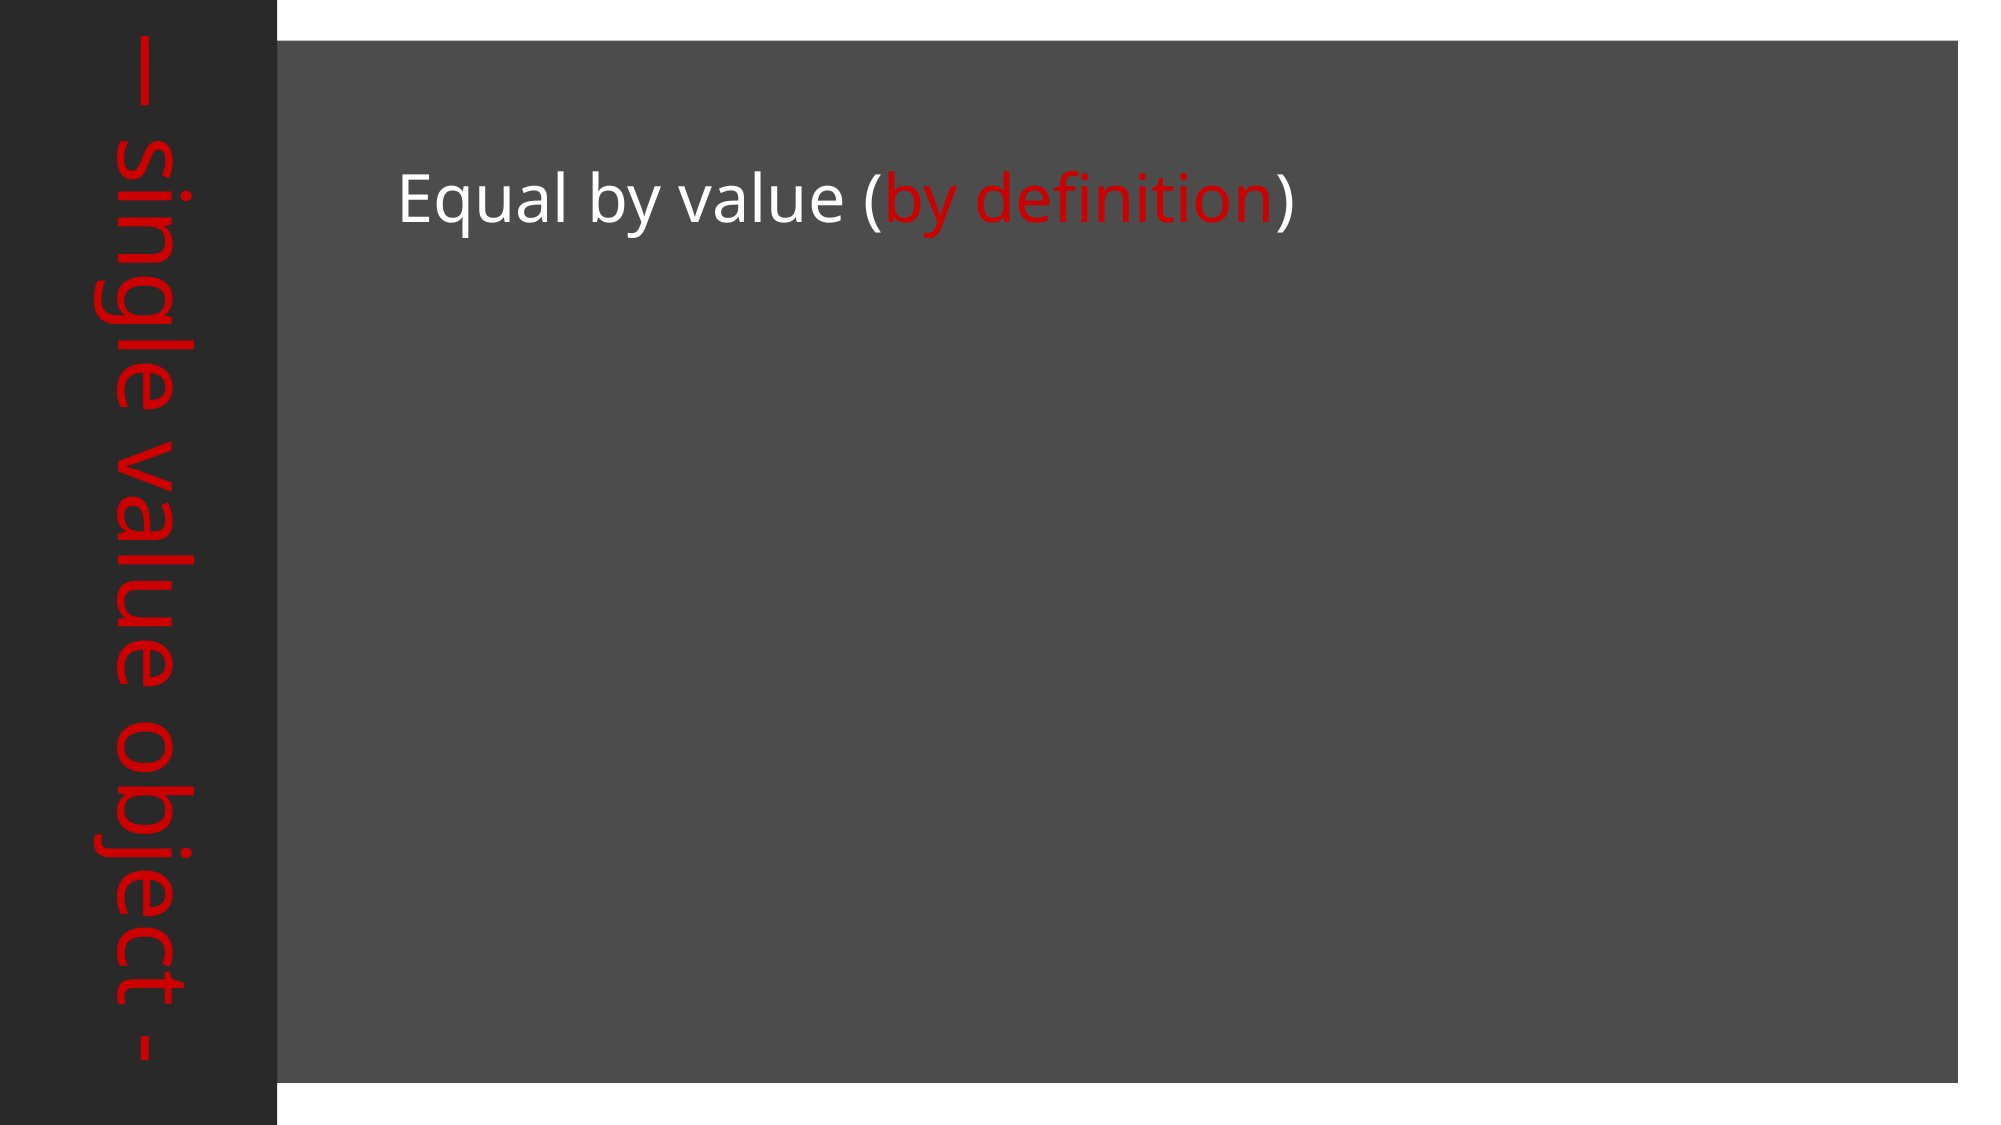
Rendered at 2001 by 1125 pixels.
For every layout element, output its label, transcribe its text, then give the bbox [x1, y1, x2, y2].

text_box [895, 210, 914, 218]
text_box [599, 210, 618, 218]
text_box [777, 210, 795, 218]
text_box [1203, 210, 1222, 218]
text_box [485, 210, 503, 218]
text_box ----- single value object - [74, 17, 226, 1115]
text_box [443, 210, 462, 218]
text_box [0, 0, 1958, 1125]
text_box [721, 210, 738, 218]
text_box [524, 210, 541, 218]
text_box Equal by value (by definition) [381, 28, 1660, 210]
text_box [984, 210, 1003, 218]
